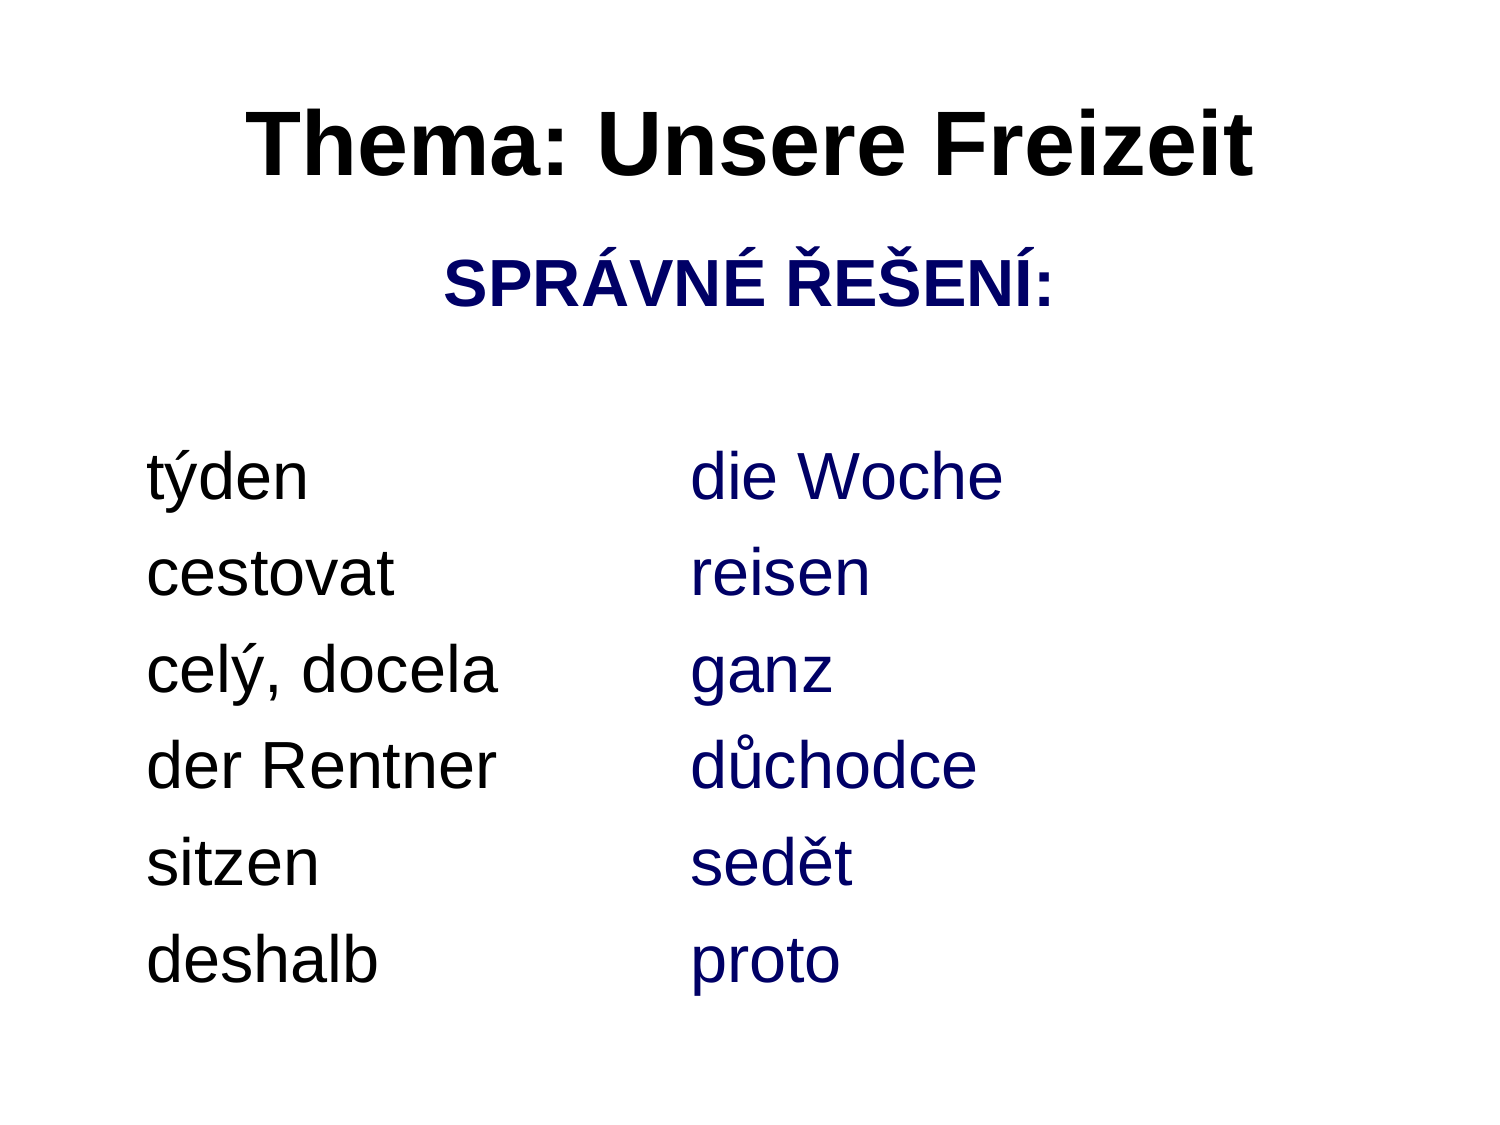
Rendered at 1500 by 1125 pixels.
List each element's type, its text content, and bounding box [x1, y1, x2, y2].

list SPRÁVNÉ ŘEŠENÍ: týden die Woche cestovat reisen celý, docela ganz der Rentner důchodce sitzen sedět deshalb proto [75, 231, 1426, 1100]
title Thema: Unsere Freizeit [75, 45, 1426, 231]
